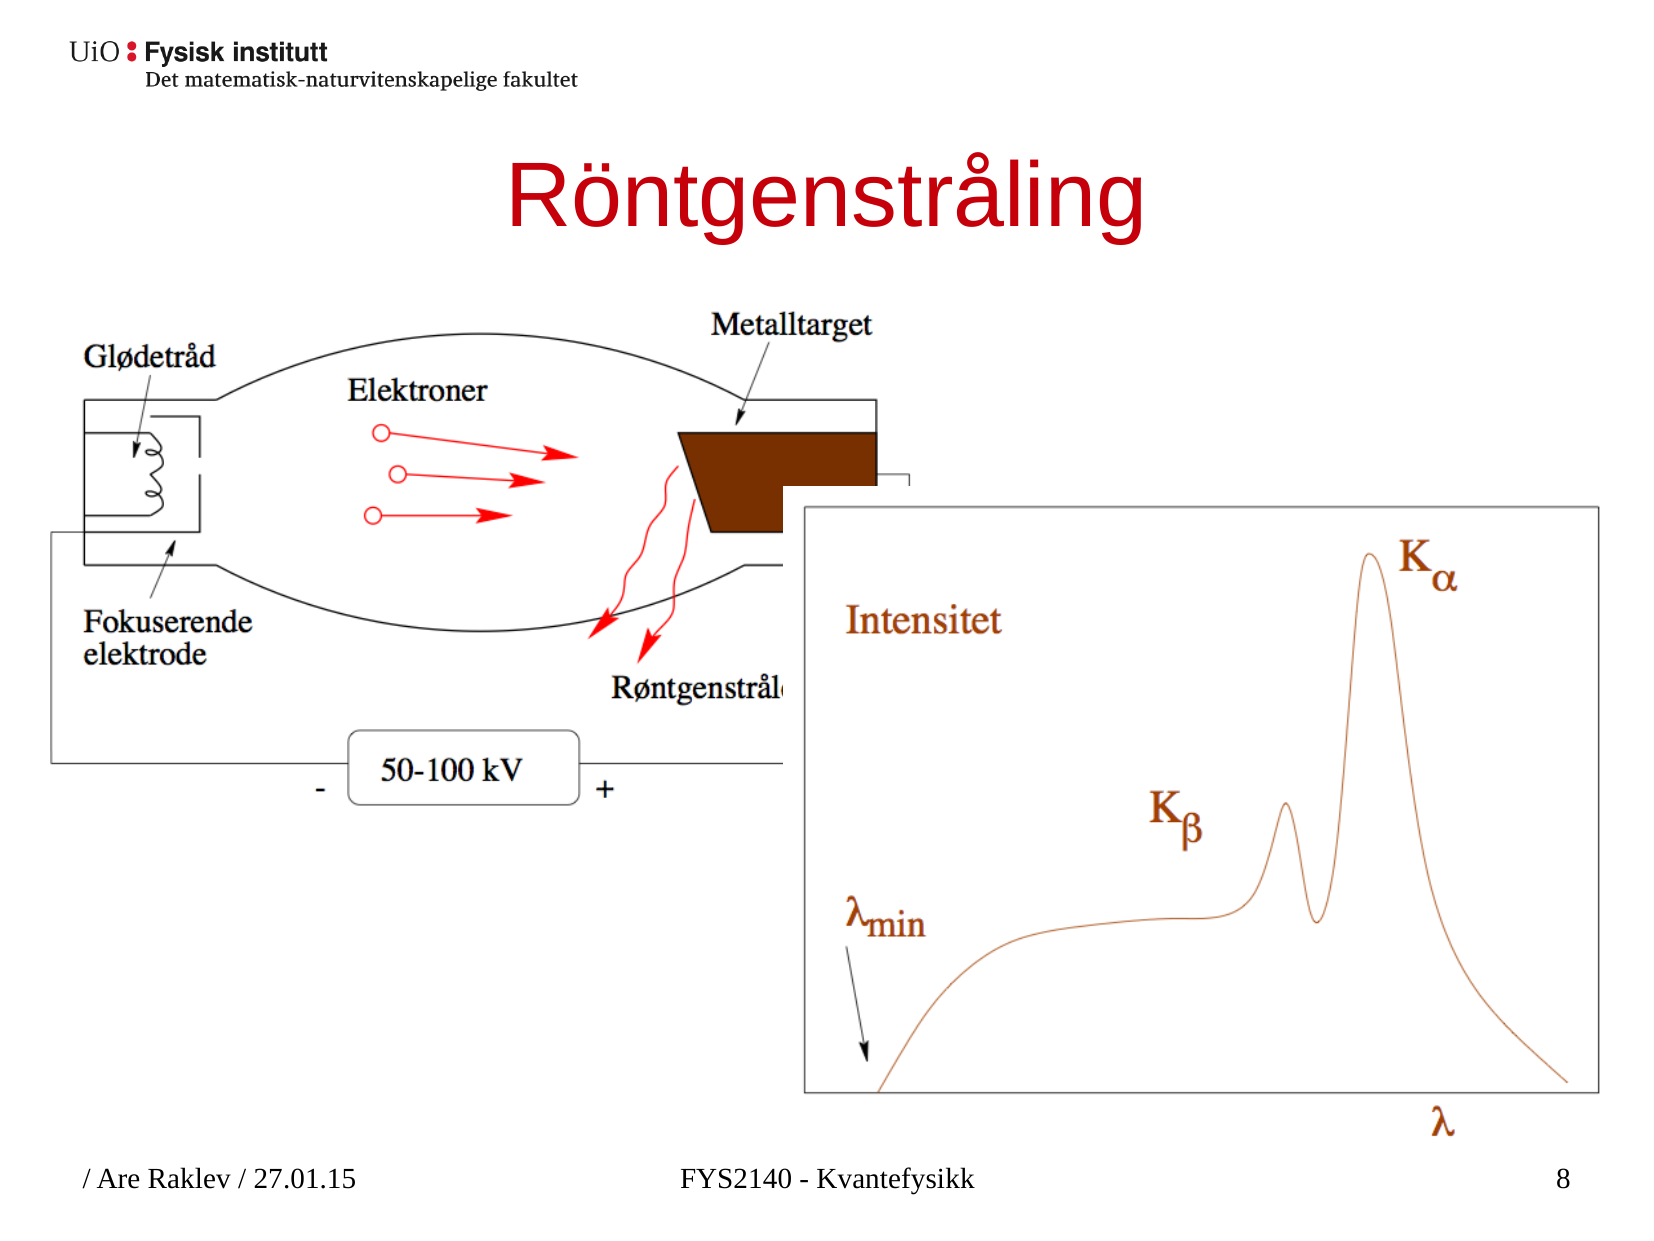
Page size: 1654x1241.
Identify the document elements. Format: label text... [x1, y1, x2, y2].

picture [68, 37, 581, 93]
picture [22, 295, 1638, 1160]
title Röntgenstråling [82, 90, 1571, 298]
